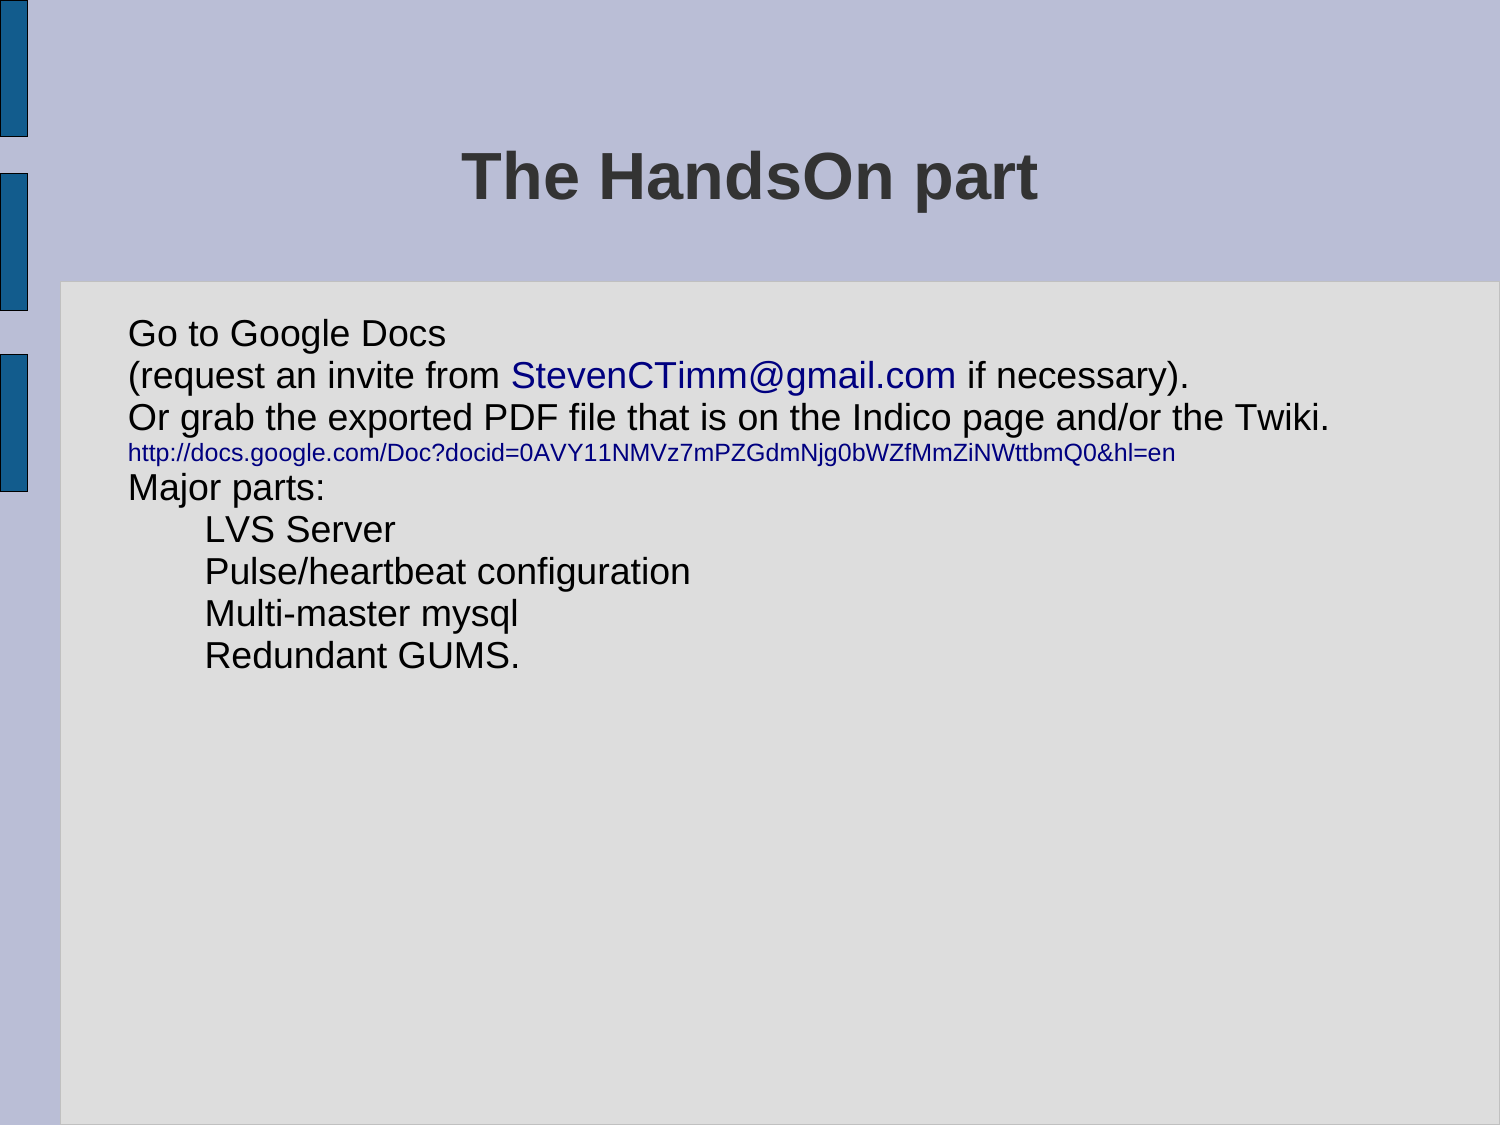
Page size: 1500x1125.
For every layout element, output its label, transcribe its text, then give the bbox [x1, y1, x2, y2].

title The HandsOn part [110, 82, 1392, 271]
list Go to Google Docs (request an invite from StevenCTimm@gmail.com if necessary). Or grab the exported PDF file that is on the Indico page and/or the Twiki. http://docs.google.com/Doc?docid=0AVY11NMVz7mPZGdmNjg0bWZfMmZiNWttbmQ0&hl=en Major parts: LVS Server Pulse/heartbeat configuration Multi-master mysql Redundant GUMS. [110, 312, 1392, 1022]
